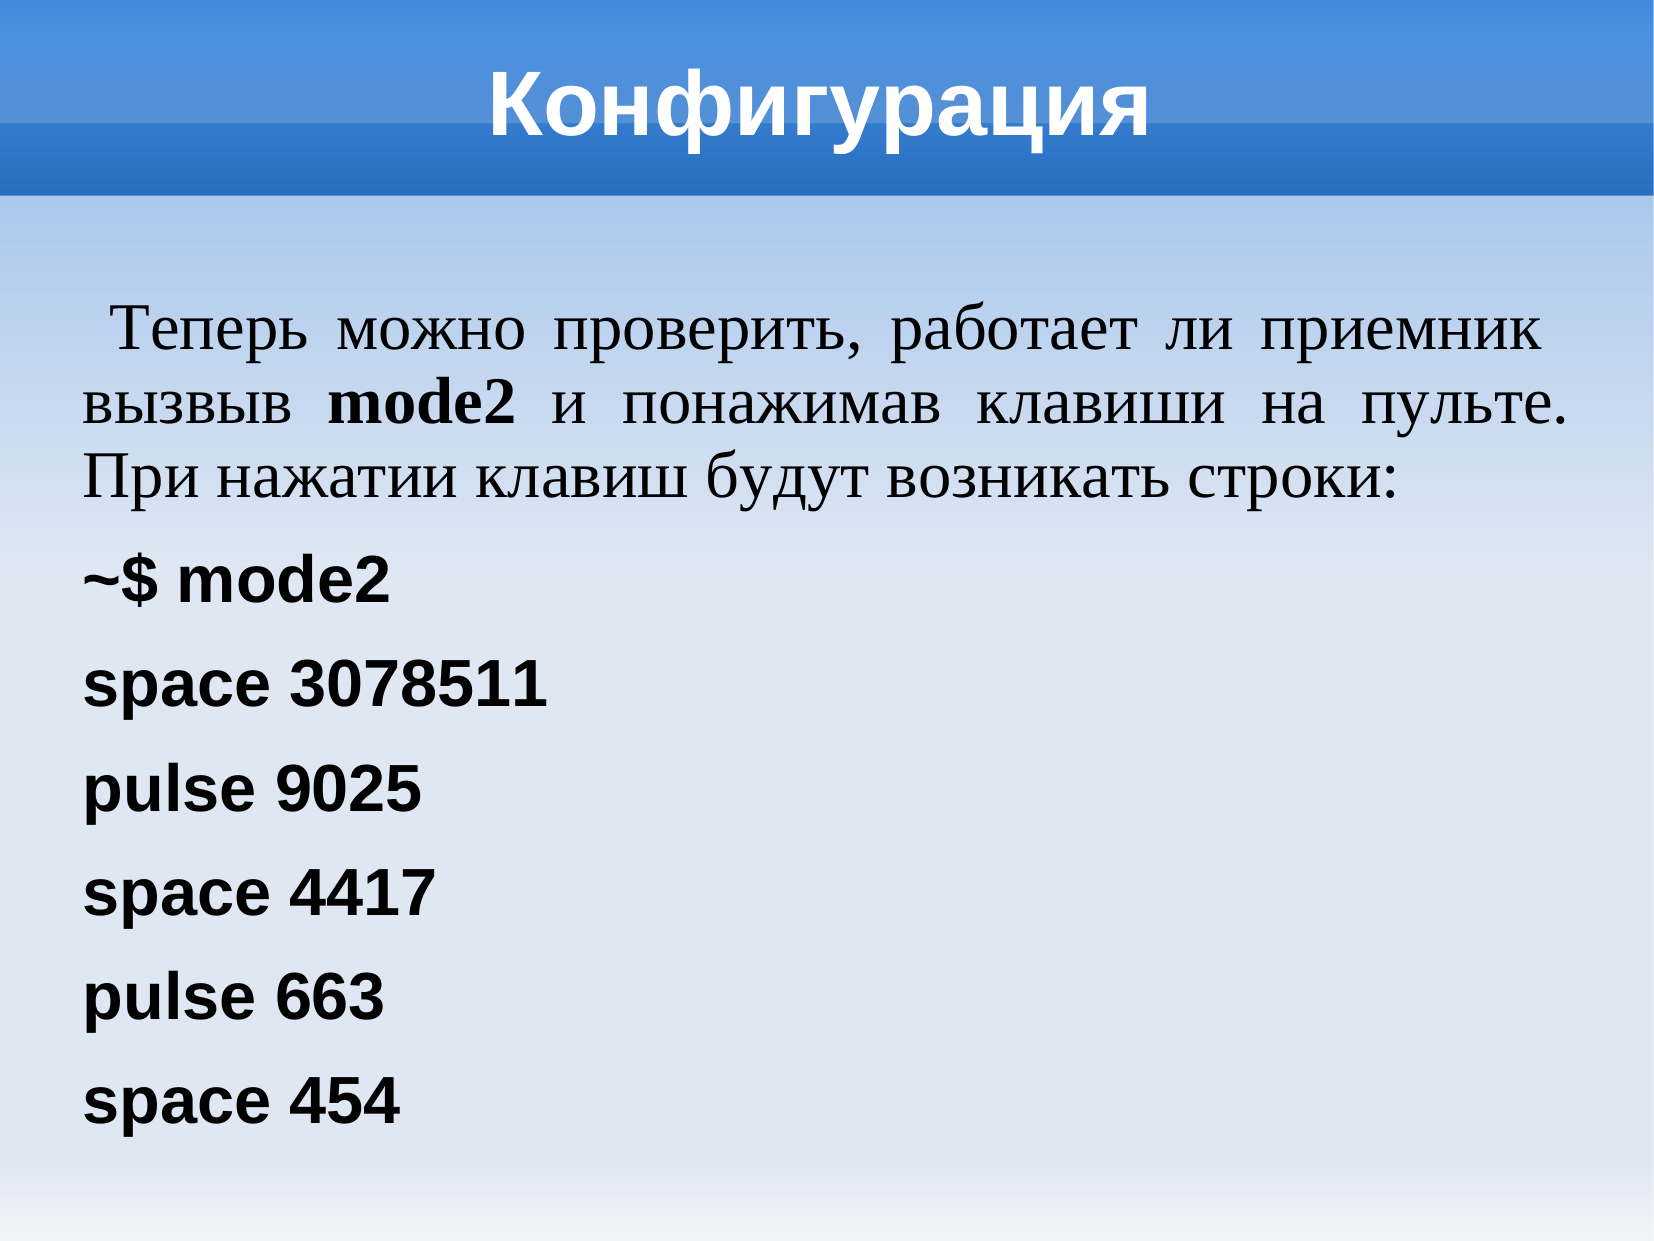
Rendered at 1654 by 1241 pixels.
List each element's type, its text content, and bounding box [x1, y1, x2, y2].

picture [0, 0, 1654, 1241]
list Теперь можно проверить, работает ли приемник вызвыв mode2 и понажимав клавиши на пульте. При нажатии клавиш будут возникать строки: ~$ mode2 space 3078511 pulse 9025 space 4417 pulse 663 space 454 [82, 290, 1571, 1139]
title Конфигурация [76, 7, 1565, 200]
